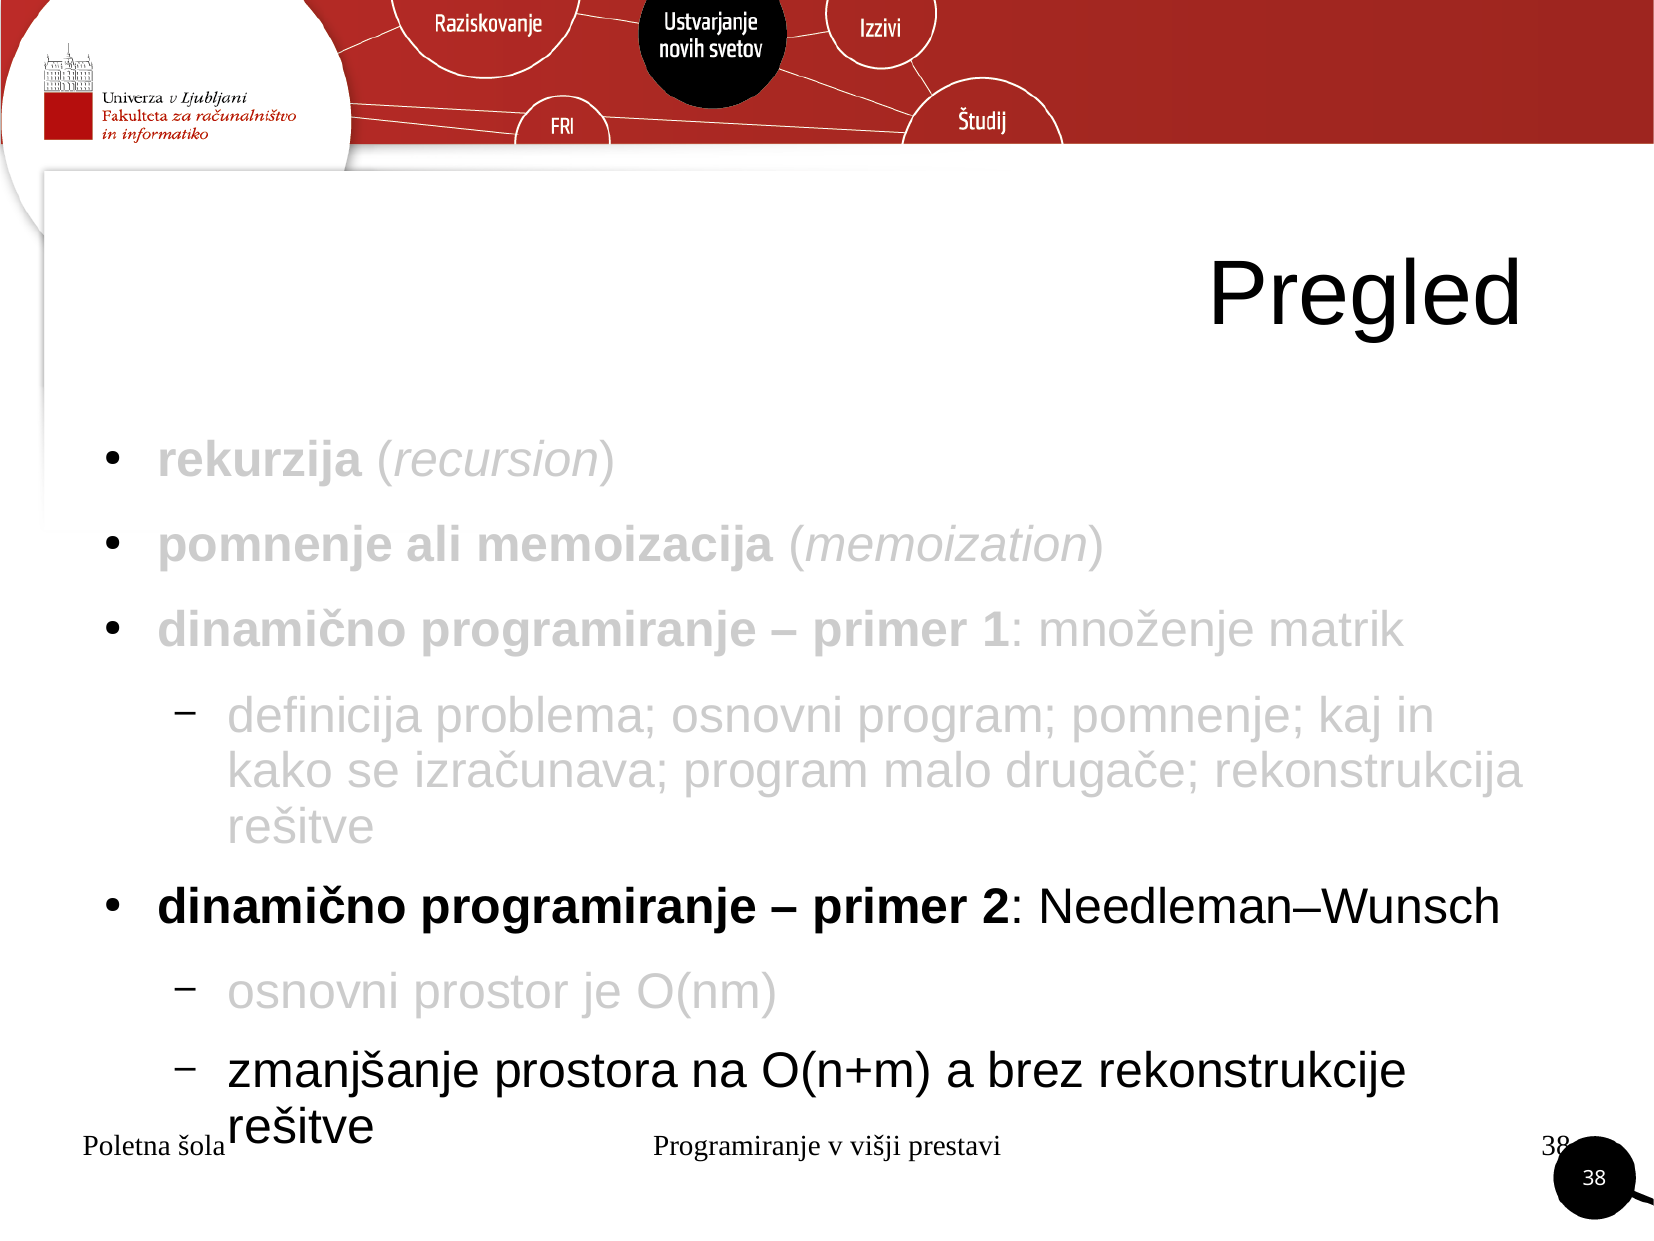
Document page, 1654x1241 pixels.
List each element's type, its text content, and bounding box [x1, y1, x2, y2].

picture [0, 0, 1654, 1241]
text_box <številka> [1553, 1145, 1636, 1212]
title Pregled [35, 188, 1524, 397]
list rekurzija (recursion) pomnenje ali memoizacija (memoization) dinamično programiranje – primer 1: množenje matrik definicija problema; osnovni program; pomnenje; kaj in kako se izračunava; program malo drugače; rekonstrukcija rešitve dinamično programiranje – primer 2: Needleman–Wunsch osnovni prostor je O(nm) zmanjšanje prostora na O(n+m) a brez rekonstrukcije rešitve [86, 431, 1542, 1069]
